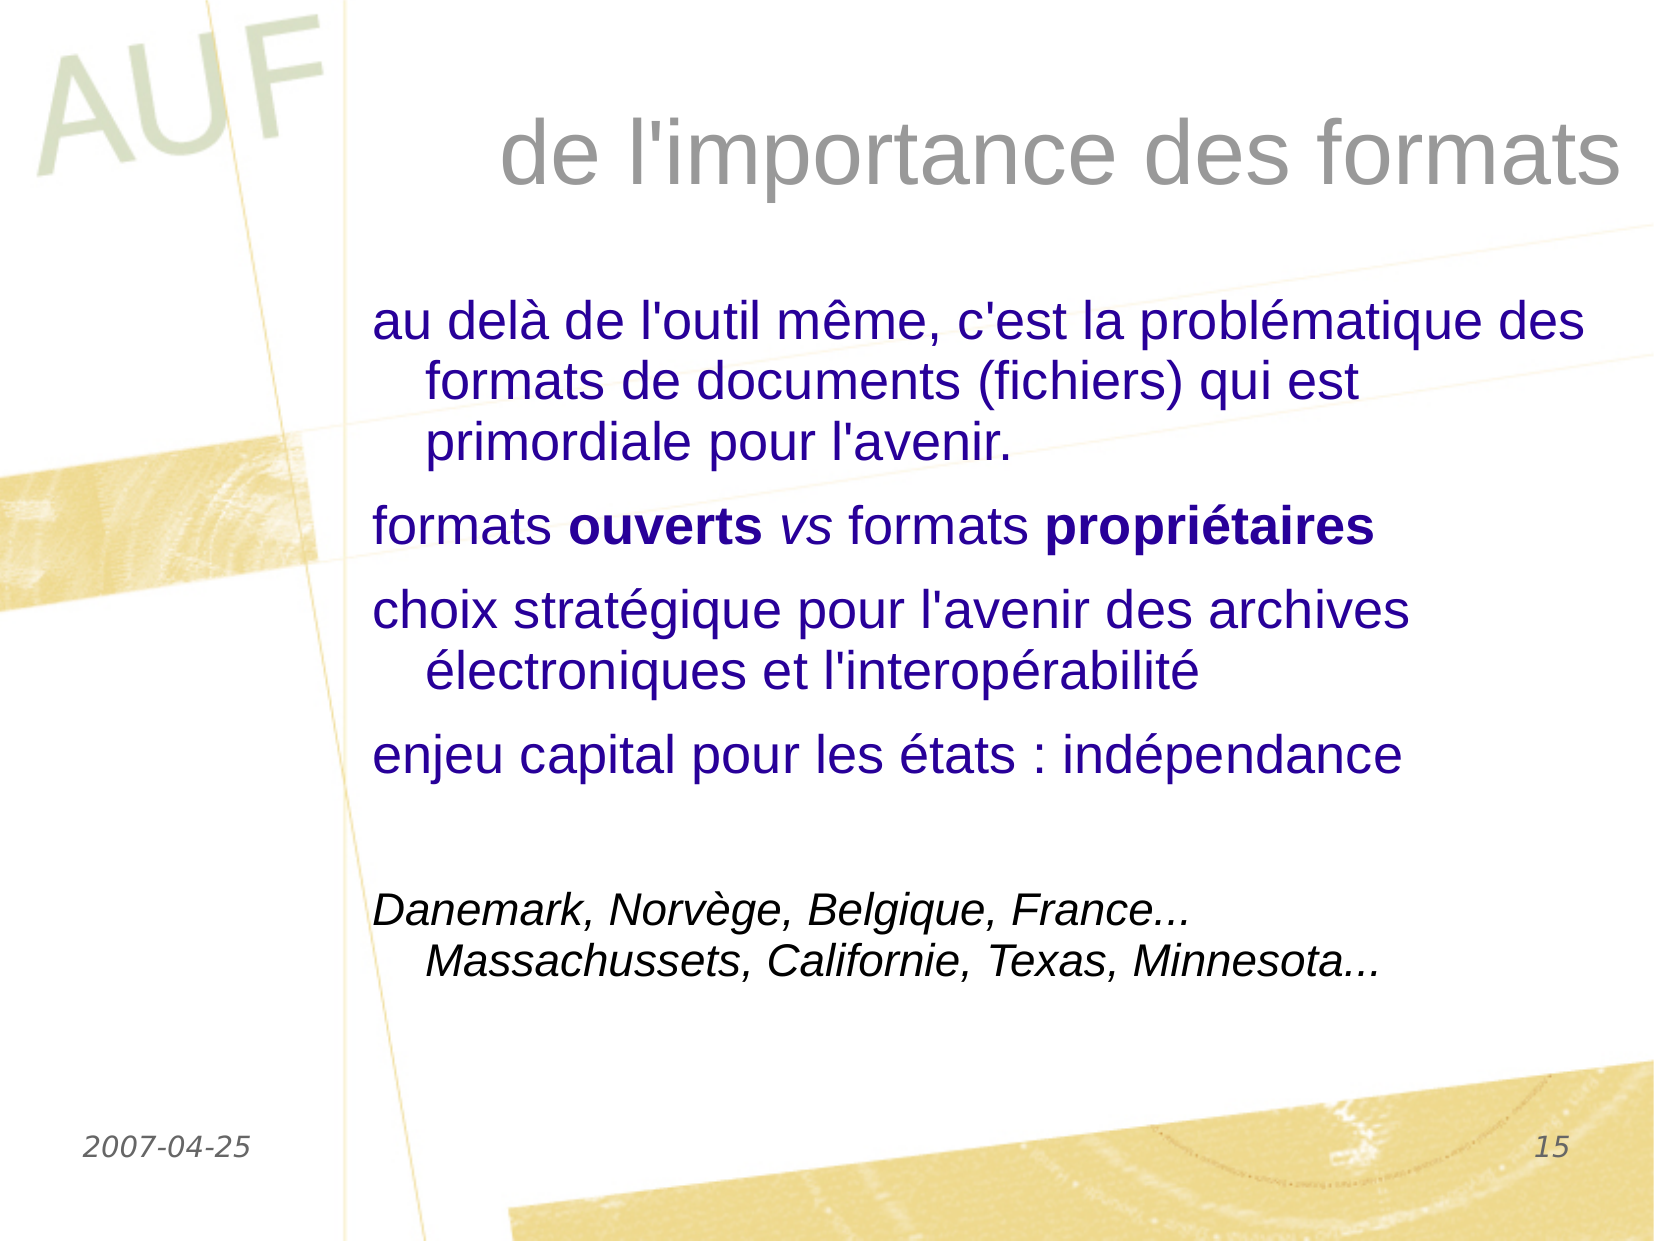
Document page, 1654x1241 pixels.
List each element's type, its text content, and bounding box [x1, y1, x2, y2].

picture [0, 0, 1654, 1241]
list au delà de l'outil même, c'est la problématique des formats de documents (fichiers) qui est primordiale pour l'avenir. formats ouverts vs formats propriétaires choix stratégique pour l'avenir des archives électroniques et l'interopérabilité enjeu capital pour les états : indépendance Danemark, Norvège, Belgique, France... Massachussets, Californie, Texas, Minnesota... [354, 290, 1625, 1094]
title de l'importance des formats [354, 56, 1625, 250]
